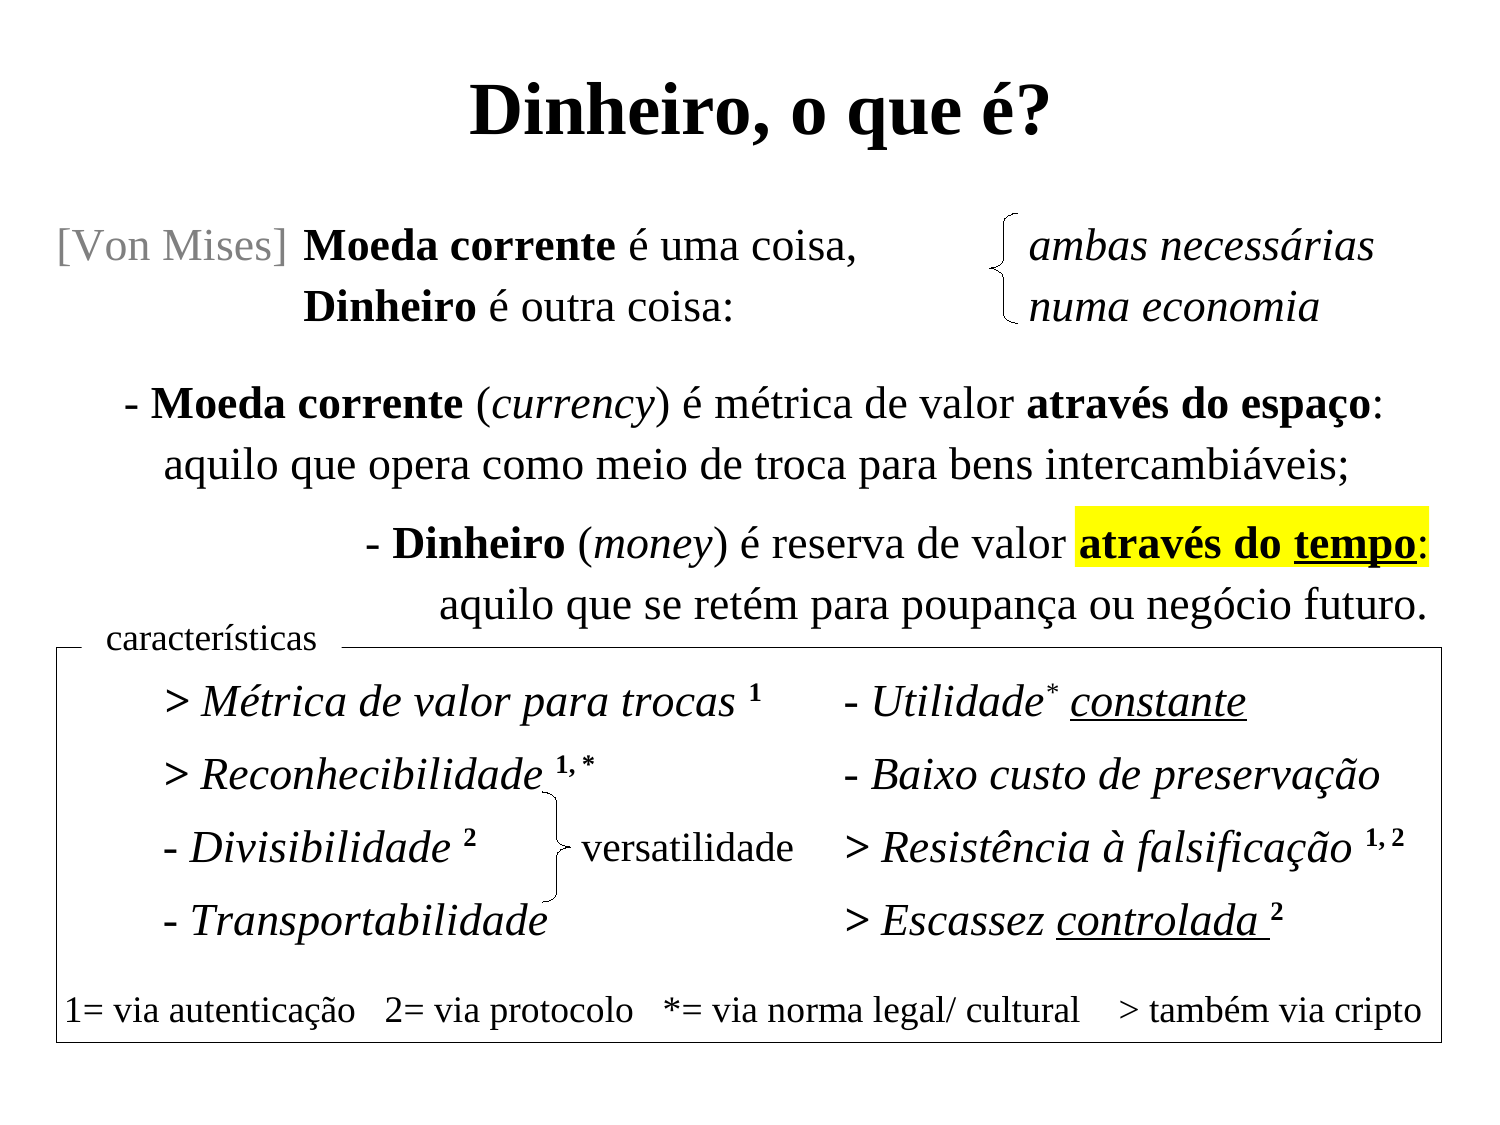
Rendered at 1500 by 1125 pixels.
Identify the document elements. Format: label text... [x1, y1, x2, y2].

title Dinheiro, o que é? [97, 33, 1426, 184]
text_box [Von Mises] Moeda corrente é uma coisa, ambas necessárias Dinheiro é outra coisa: numa economia - Moeda corrente (currency) é métrica de valor através do espaço: aquilo que opera como meio de troca para bens intercambiáveis; - Dinheiro (money) é reserva de valor através do tempo: aquilo que se retém para poupança ou negócio futuro. > Métrica de valor para trocas 1 - Utilidade* constante > Reconhecibilidade 1, * - Baixo custo de preservação - Divisibilidade 2 > Resistência à falsificação 1, 2 - Transportabilidade > Escassez controlada 2 1= via autenticação 2= via protocolo *= via norma legal/ cultural > também via cripto [57, 648, 1441, 1030]
text_box versatilidade [581, 824, 795, 871]
text_box características [81, 616, 342, 659]
text_box [Von Mises] Moeda corrente é uma coisa, ambas necessárias Dinheiro é outra coisa: numa economia - Moeda corrente (currency) é métrica de valor através do espaço: aquilo que opera como meio de troca para bens intercambiáveis; - Dinheiro (money) é reserva de valor através do tempo: aquilo que se retém para poupança ou negócio futuro. > Métrica de valor para trocas 1 - Utilidade* constante > Reconhecibilidade 1, * - Baixo custo de preservação - Divisibilidade 2 > Resistência à falsificação 1, 2 - Transportabilidade > Escassez controlada 2 1= via autenticação 2= via protocolo *= via norma legal/ cultural > também via cripto [56, 209, 1442, 647]
